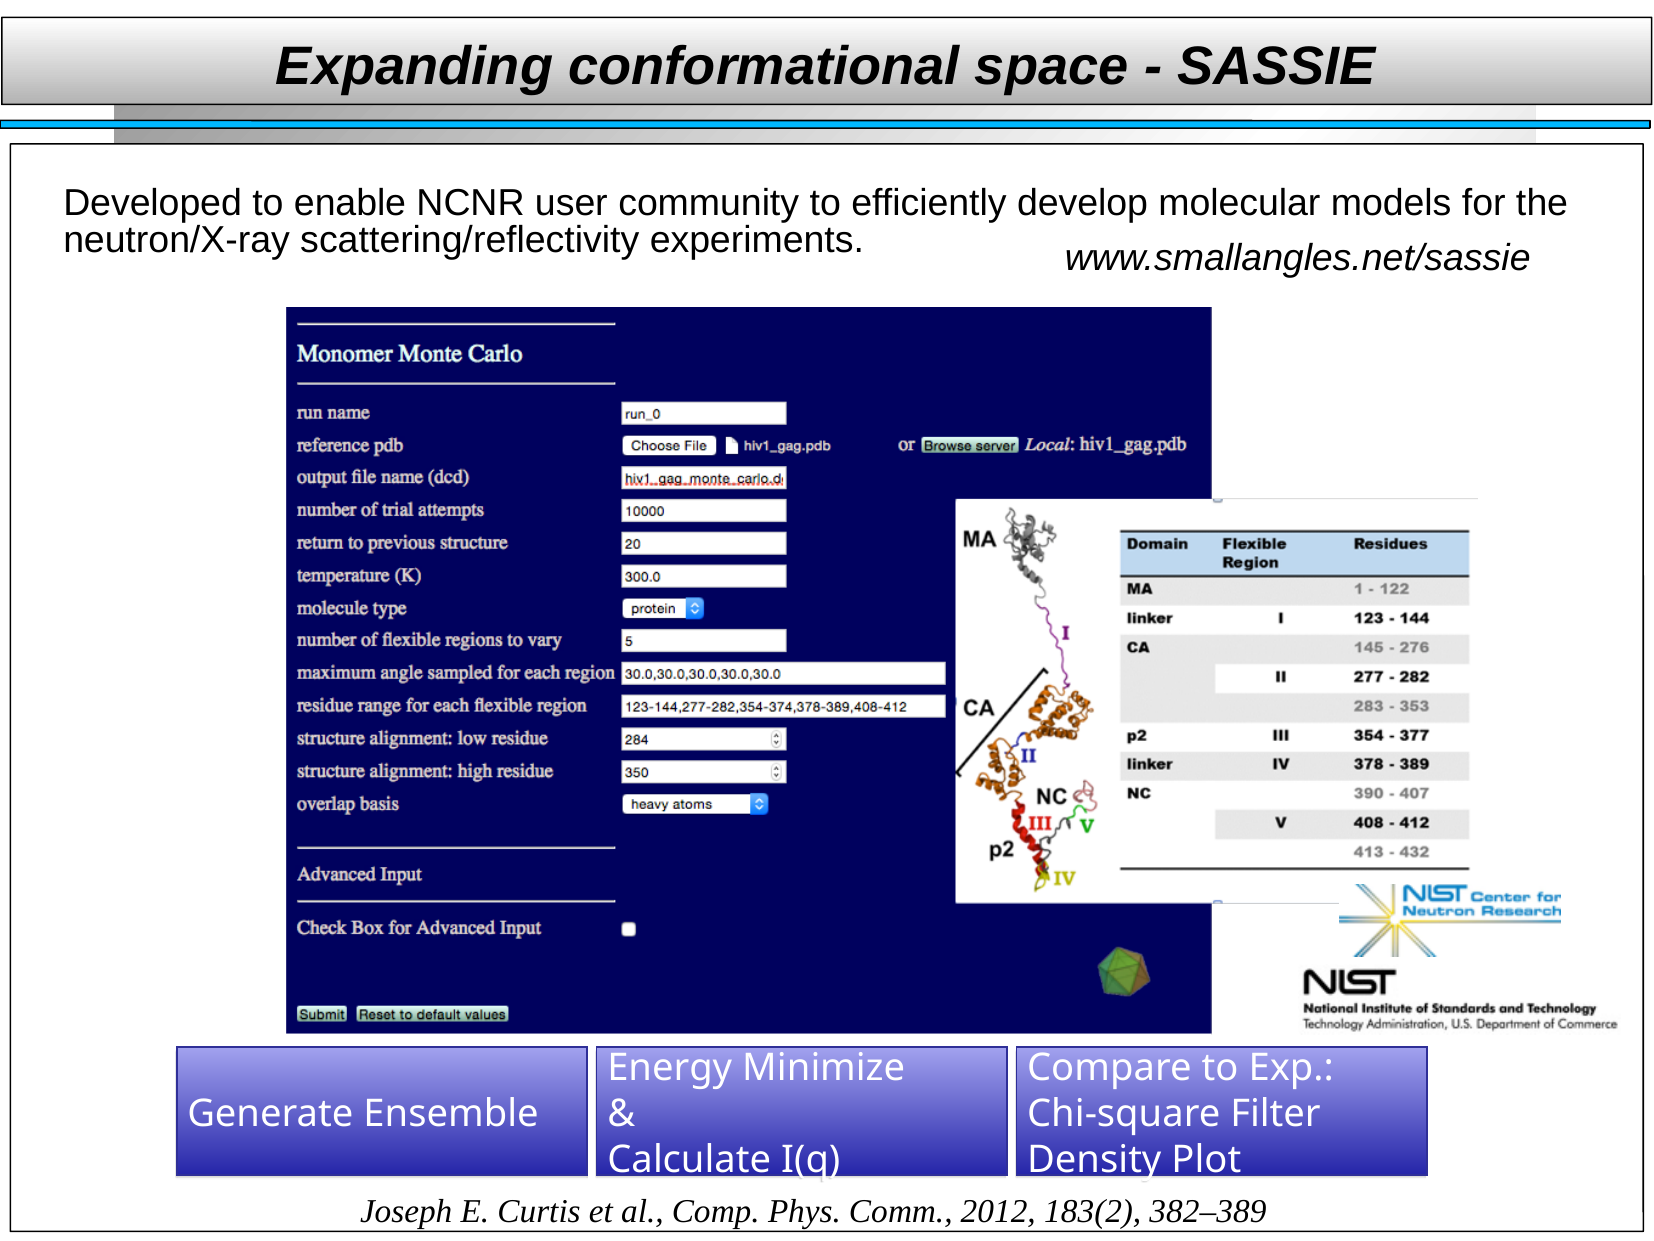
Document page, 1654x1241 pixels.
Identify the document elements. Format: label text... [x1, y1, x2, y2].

text_box Developed to enable NCNR user community to efficiently develop molecular models for the neutron/X-ray scattering/reflectivity experiments. [48, 177, 1654, 361]
picture [285, 361, 1621, 1036]
text_box [0, 120, 1651, 129]
text_box Generate Ensemble [176, 1047, 587, 1175]
text_box Compare to Exp.: Chi-square Filter Density Plot [1016, 1047, 1427, 1175]
text_box Energy Minimize & Calculate I(q) [596, 1047, 1007, 1175]
text_box Joseph E. Curtis et al., Comp. Phys. Comm., 2012, 183(2), 382–389 [8, 1185, 1621, 1241]
text_box Expanding conformational space - SASSIE [1, 17, 1652, 105]
text_box www.smallangles.net/sassie [1050, 229, 1654, 301]
